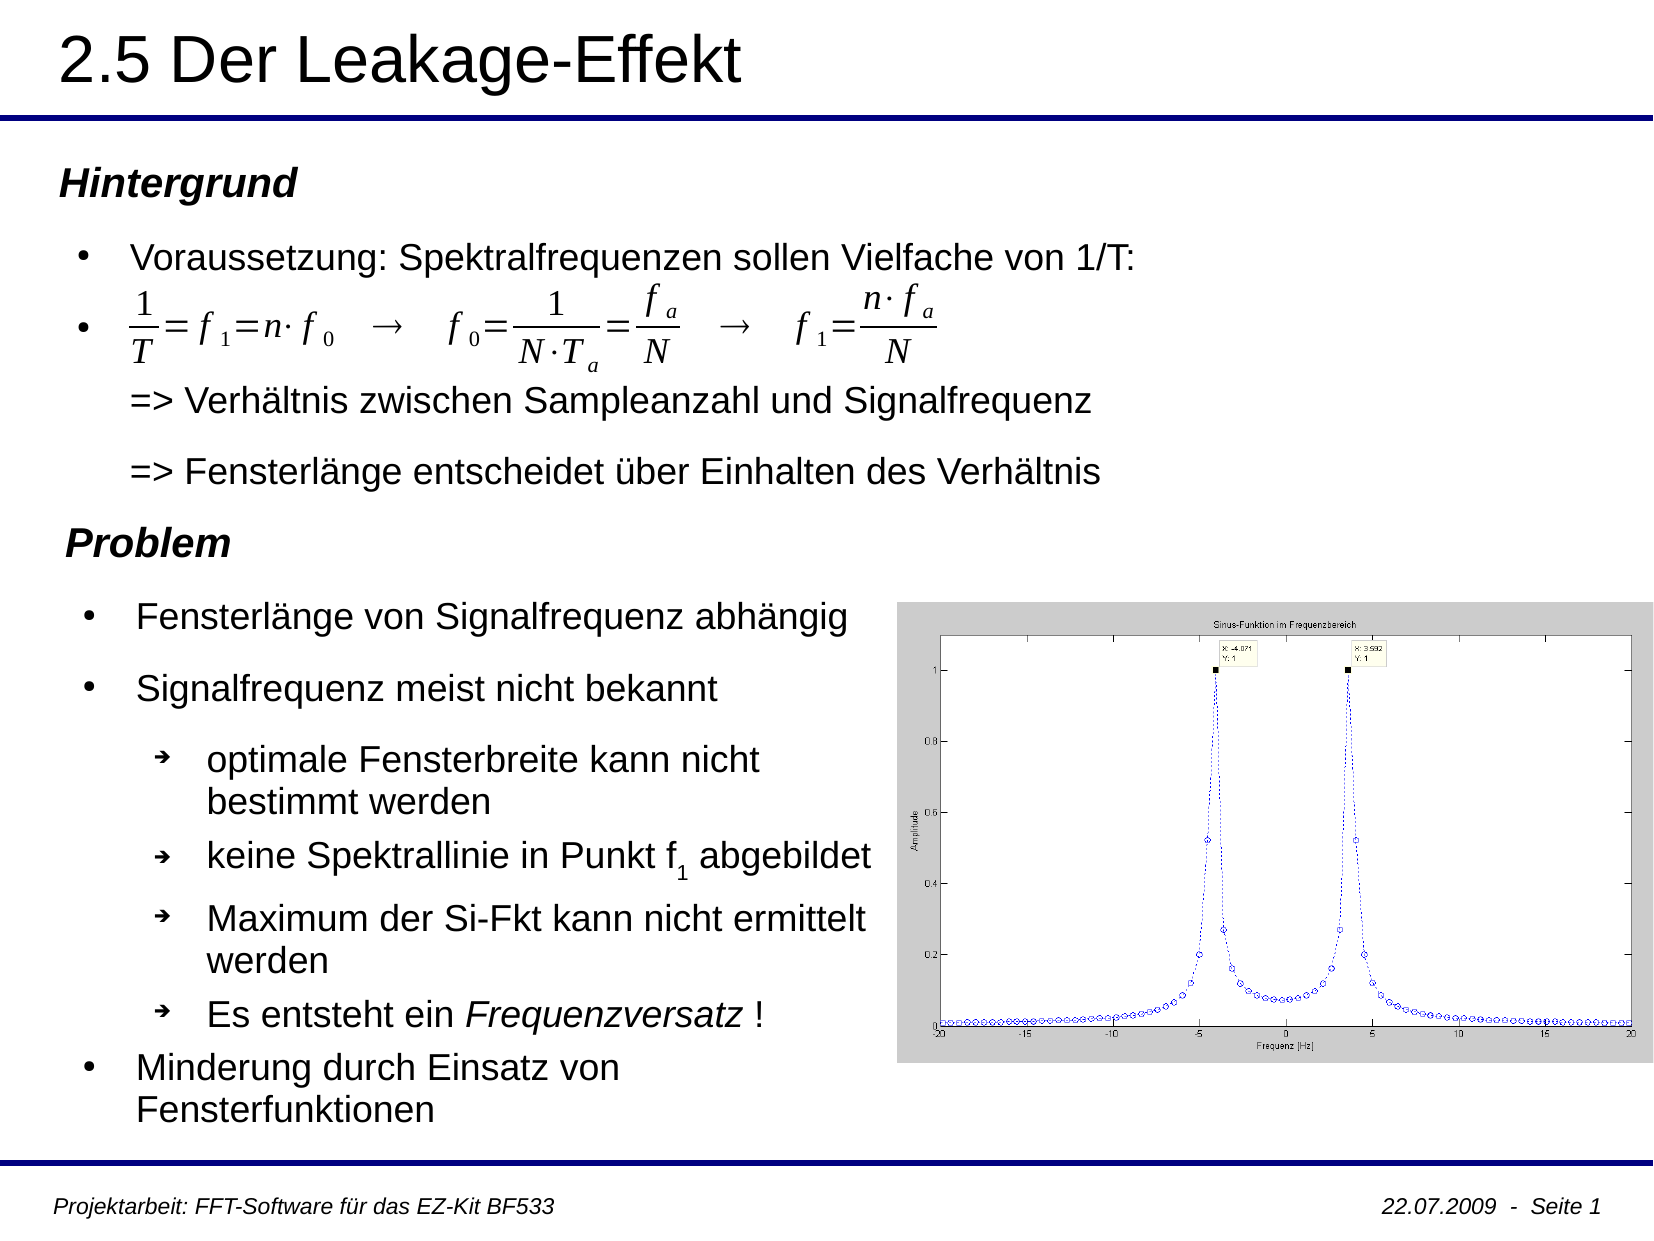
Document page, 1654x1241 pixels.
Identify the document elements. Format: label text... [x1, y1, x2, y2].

list Problem Fensterlänge von Signalfrequenz abhängig Signalfrequenz meist nicht bekannt optimale Fensterbreite kann nicht bestimmt werden keine Spektrallinie in Punkt f1 abgebildet Maximum der Si-Fkt kann nicht ermittelt werden Es entsteht ein Frequenzversatz ! Minderung durch Einsatz von Fensterfunktionen [64, 519, 886, 1133]
picture [897, 602, 1654, 1063]
title 2.5 Der Leakage-Effekt [58, 0, 1654, 119]
chart [121, 277, 945, 377]
title Projektarbeit: FFT-Software für das EZ-Kit BF533 22.07.2009 - Seite 1 [53, 1191, 1654, 1222]
list Hintergrund Voraussetzung: Spektralfrequenzen sollen Vielfache von 1/T: => Verhältnis zwischen Sampleanzahl und Signalfrequenz => Fensterlänge entscheidet über Einhalten des Verhältnis [59, 160, 1536, 1073]
